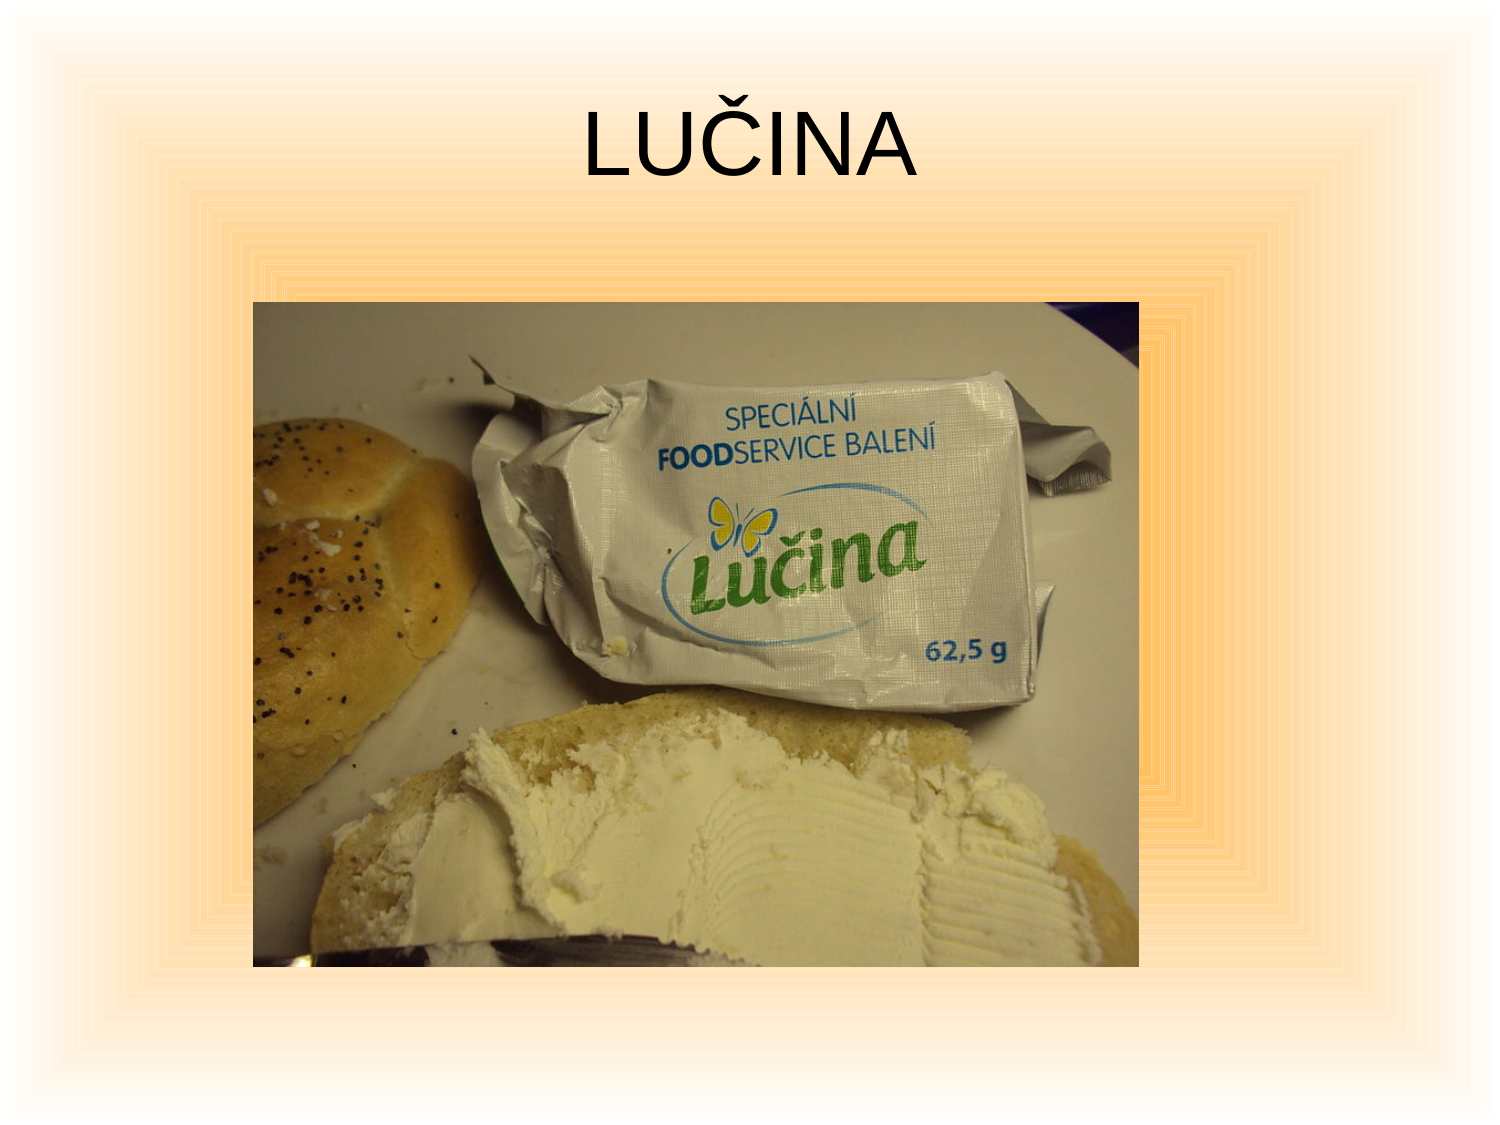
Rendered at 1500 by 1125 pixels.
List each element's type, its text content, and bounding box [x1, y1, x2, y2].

title LUČINA [75, 45, 1426, 233]
picture [253, 302, 1139, 967]
